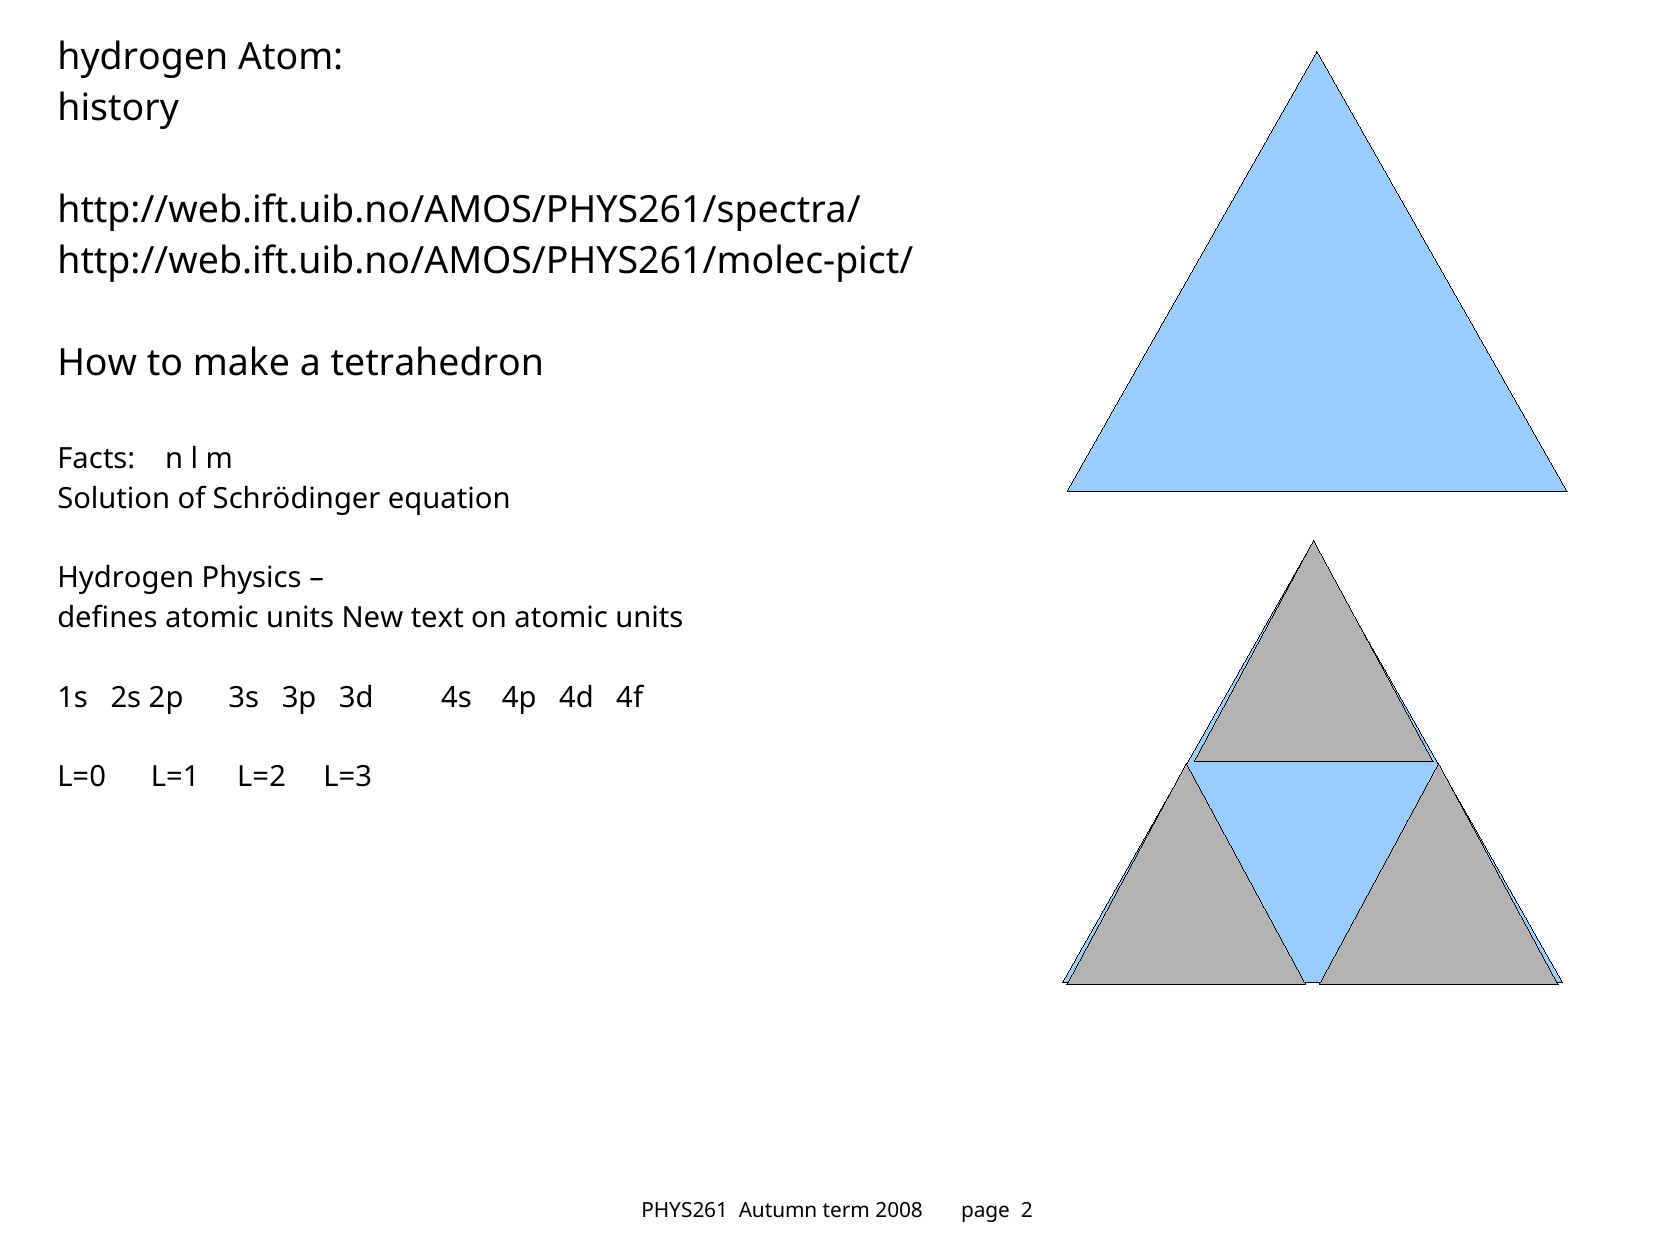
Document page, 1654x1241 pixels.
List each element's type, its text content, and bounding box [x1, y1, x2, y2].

text_box [1062, 540, 1563, 985]
text_box [1067, 51, 1568, 492]
text_box hydrogen Atom: history http://web.ift.uib.no/AMOS/PHYS261/spectra/ http://web.ift.uib.no/AMOS/PHYS261/molec-pict/ How to make a tetrahedron Facts: n l m Solution of Schrödinger equation Hydrogen Physics – defines atomic units New text on atomic units 1s 2s 2p 3s 3p 3d 4s 4p 4d 4f L=0 L=1 L=2 L=3 [42, 21, 1621, 1106]
